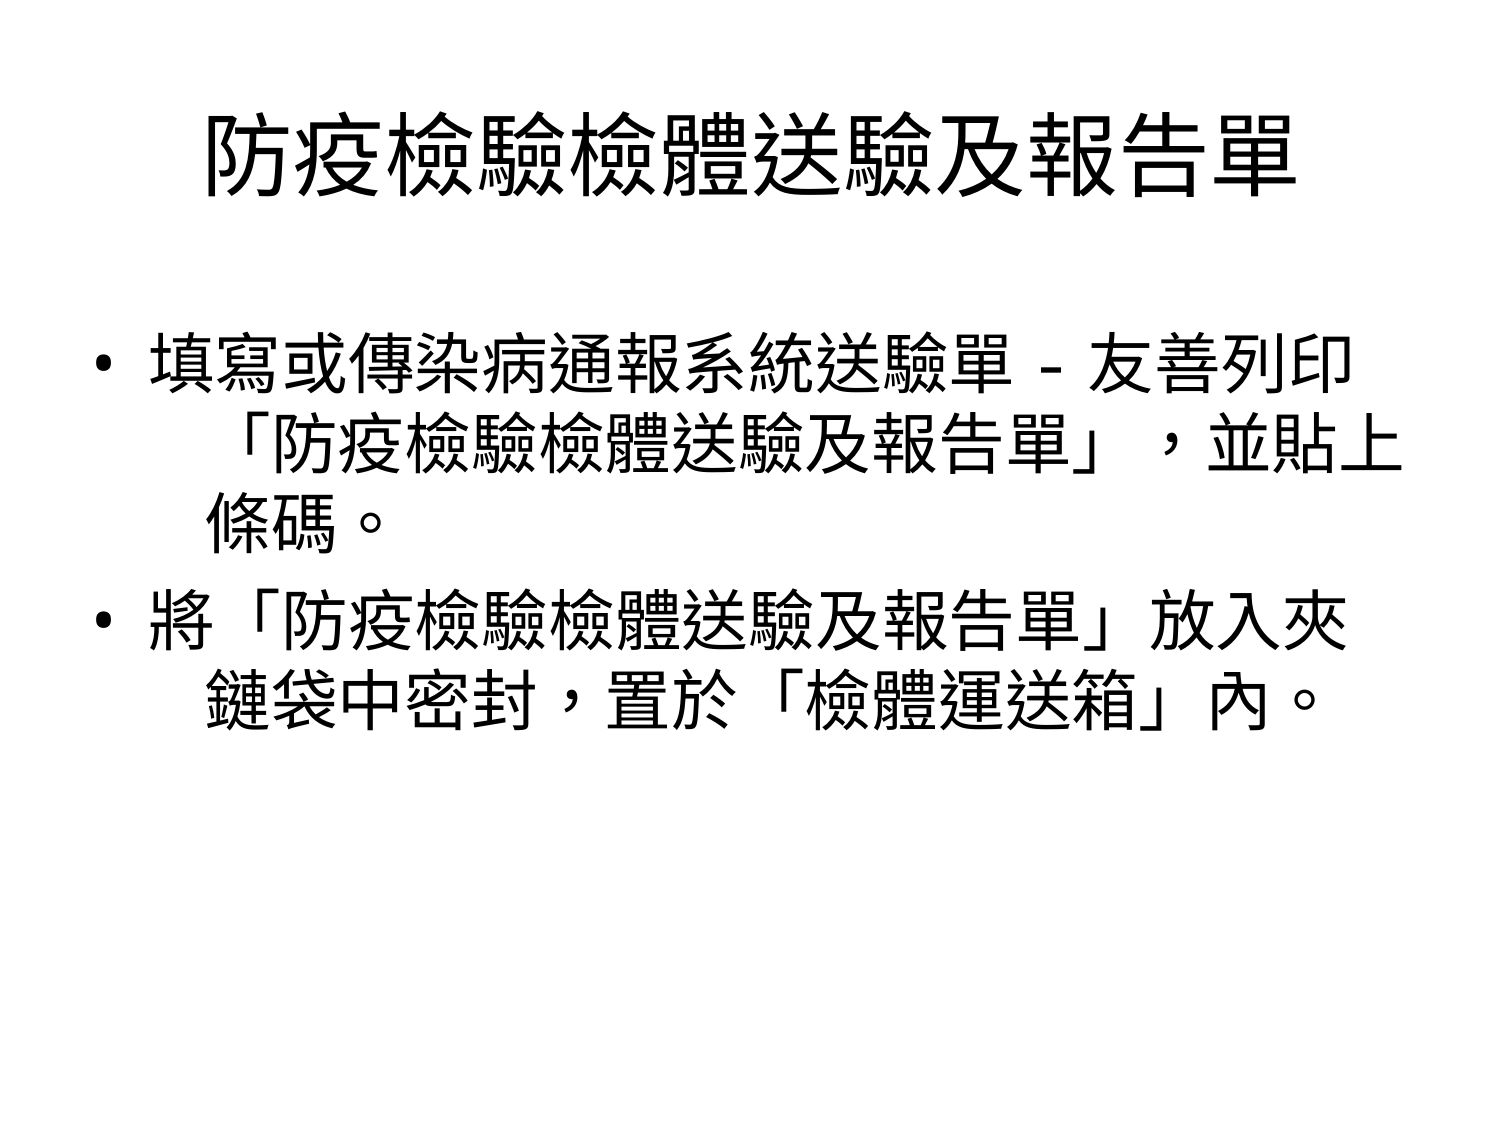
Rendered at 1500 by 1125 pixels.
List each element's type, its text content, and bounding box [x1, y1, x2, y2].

title 防疫檢驗檢體送驗及報告單 [76, 90, 1427, 278]
list 填寫或傳染病通報系統送驗單-友善列印「防疫檢驗檢體送驗及報告單」，並貼上條碼。 將「防疫檢驗檢體送驗及報告單」放入夾鏈袋中密封，置於「檢體運送箱」內。 [76, 314, 1427, 1057]
